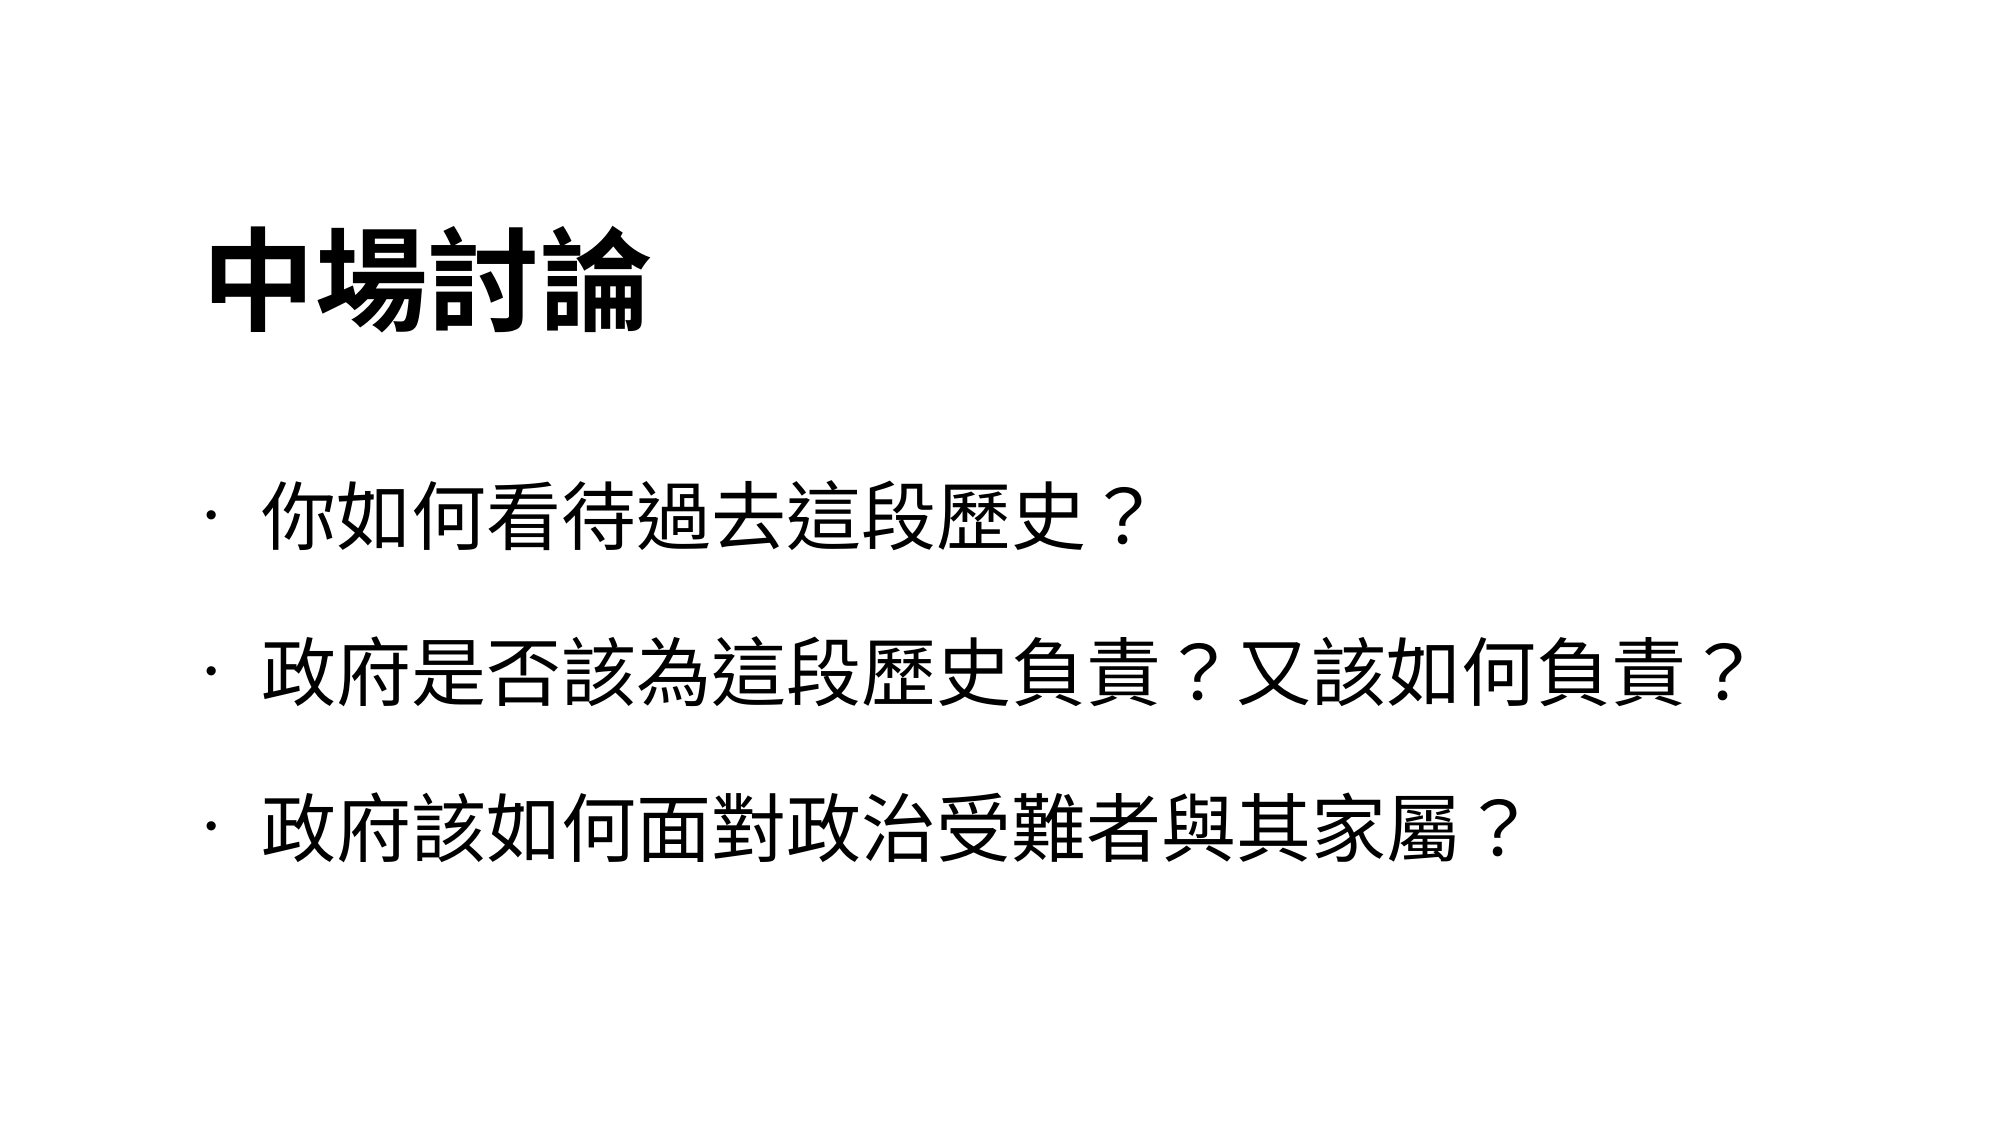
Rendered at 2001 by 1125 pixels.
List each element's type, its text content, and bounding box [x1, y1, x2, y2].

list 你如何看待過去這段歷史？ 政府是否該為這段歷史負責？又該如何負責？ 政府該如何面對政治受難者與其家屬？ [152, 416, 1863, 1125]
title 中場討論 [152, 187, 1692, 385]
